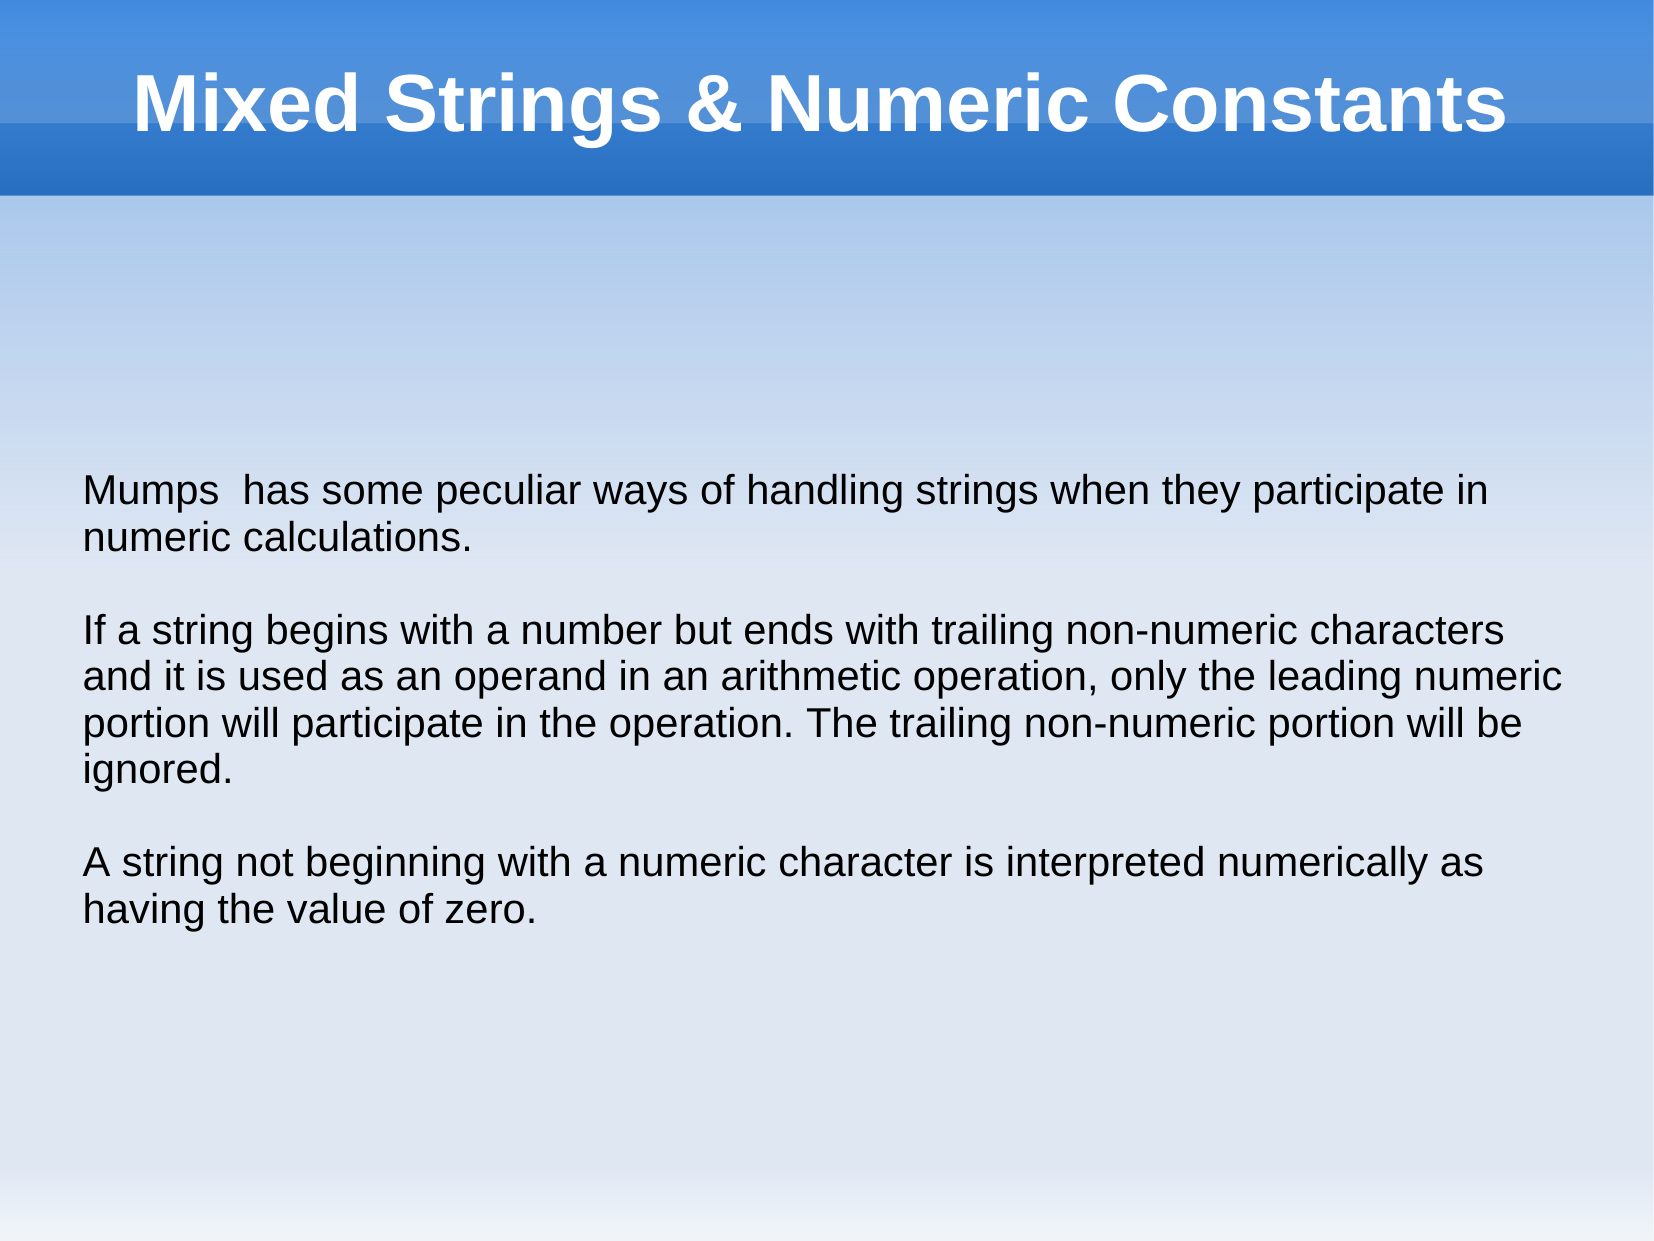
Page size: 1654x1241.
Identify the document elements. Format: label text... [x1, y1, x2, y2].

subtitle Mumps has some peculiar ways of handling strings when they participate in numeric calculations. If a string begins with a number but ends with trailing non-numeric characters and it is used as an operand in an arithmetic operation, only the leading numeric portion will participate in the operation. The trailing non-numeric portion will be ignored. A string not beginning with a numeric character is interpreted numerically as having the value of zero. [82, 290, 1571, 1109]
picture [0, 0, 1654, 1241]
title Mixed Strings & Numeric Constants [76, 0, 1565, 208]
